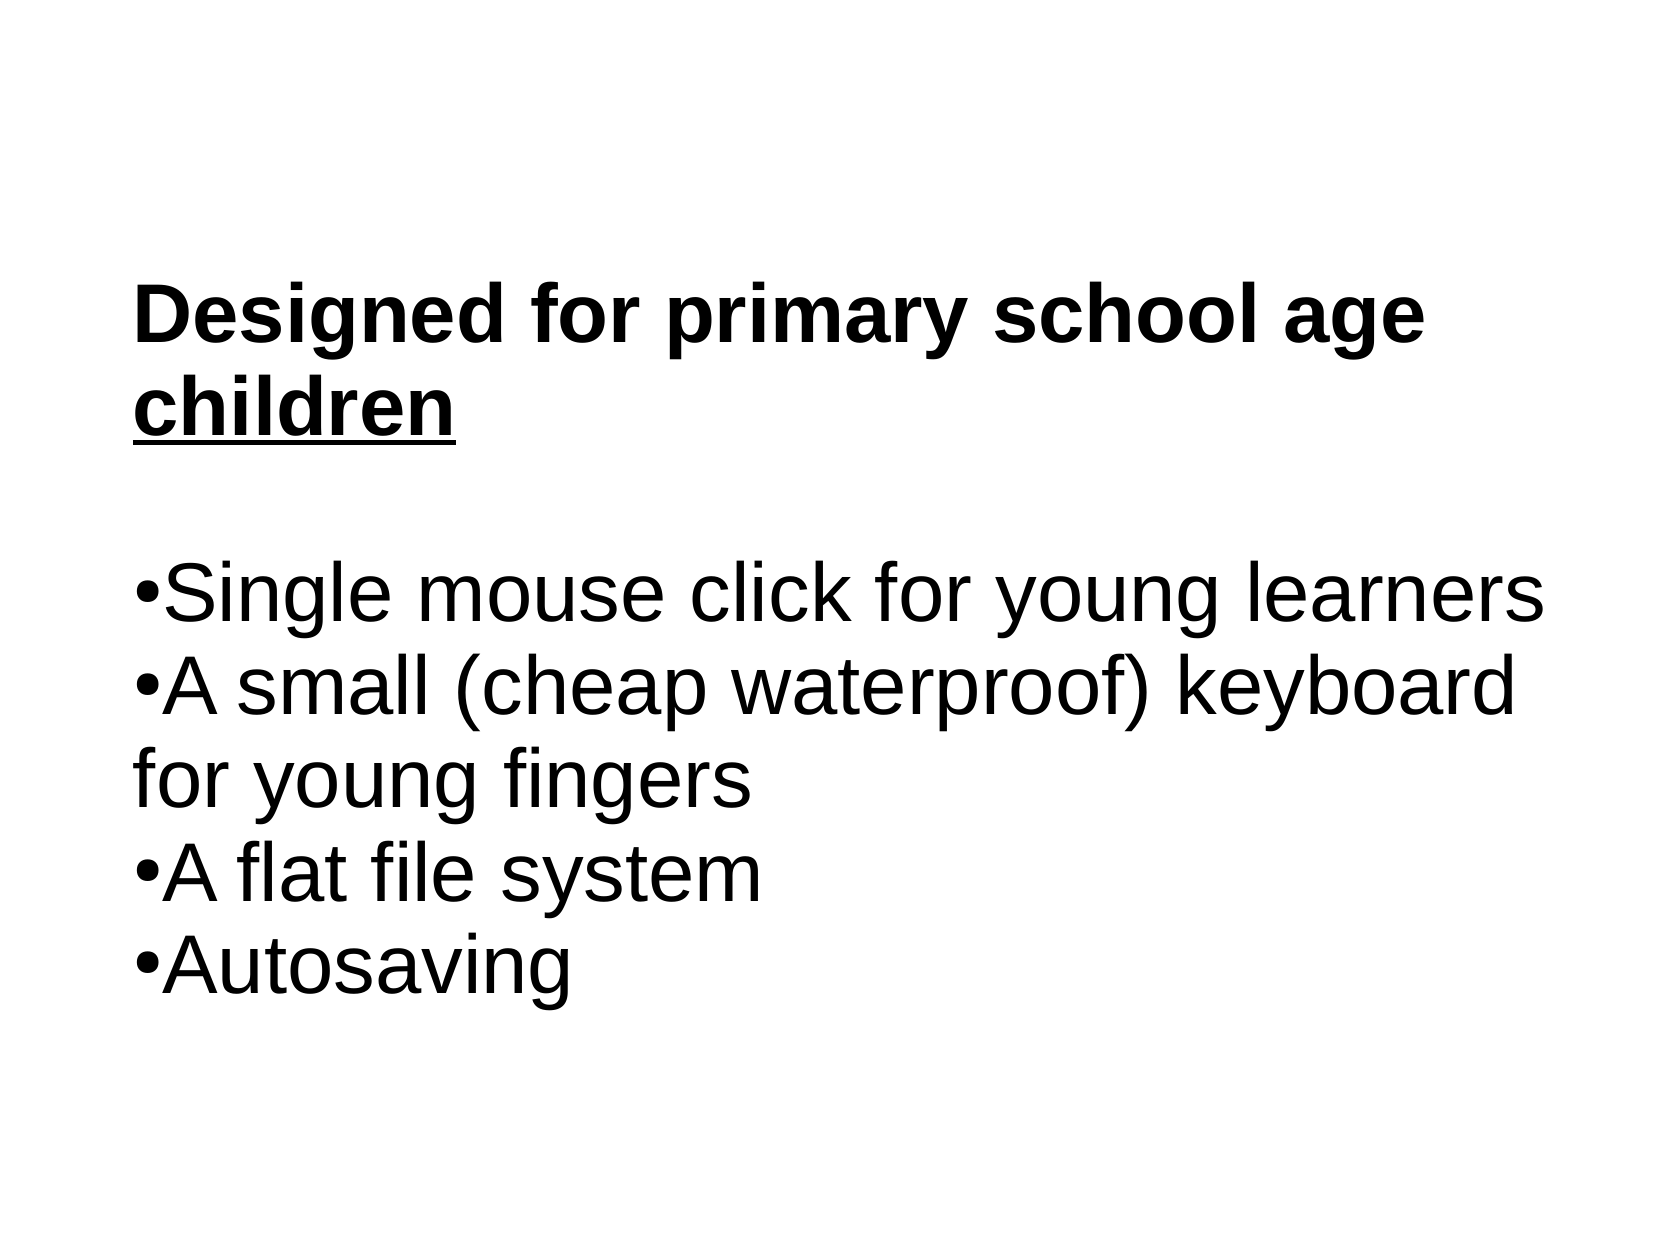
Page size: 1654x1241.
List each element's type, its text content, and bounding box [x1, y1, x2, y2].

text_box Designed for primary school age children Single mouse click for young learners A small (cheap waterproof) keyboard for young fingers A flat file system Autosaving [118, 260, 1565, 1020]
